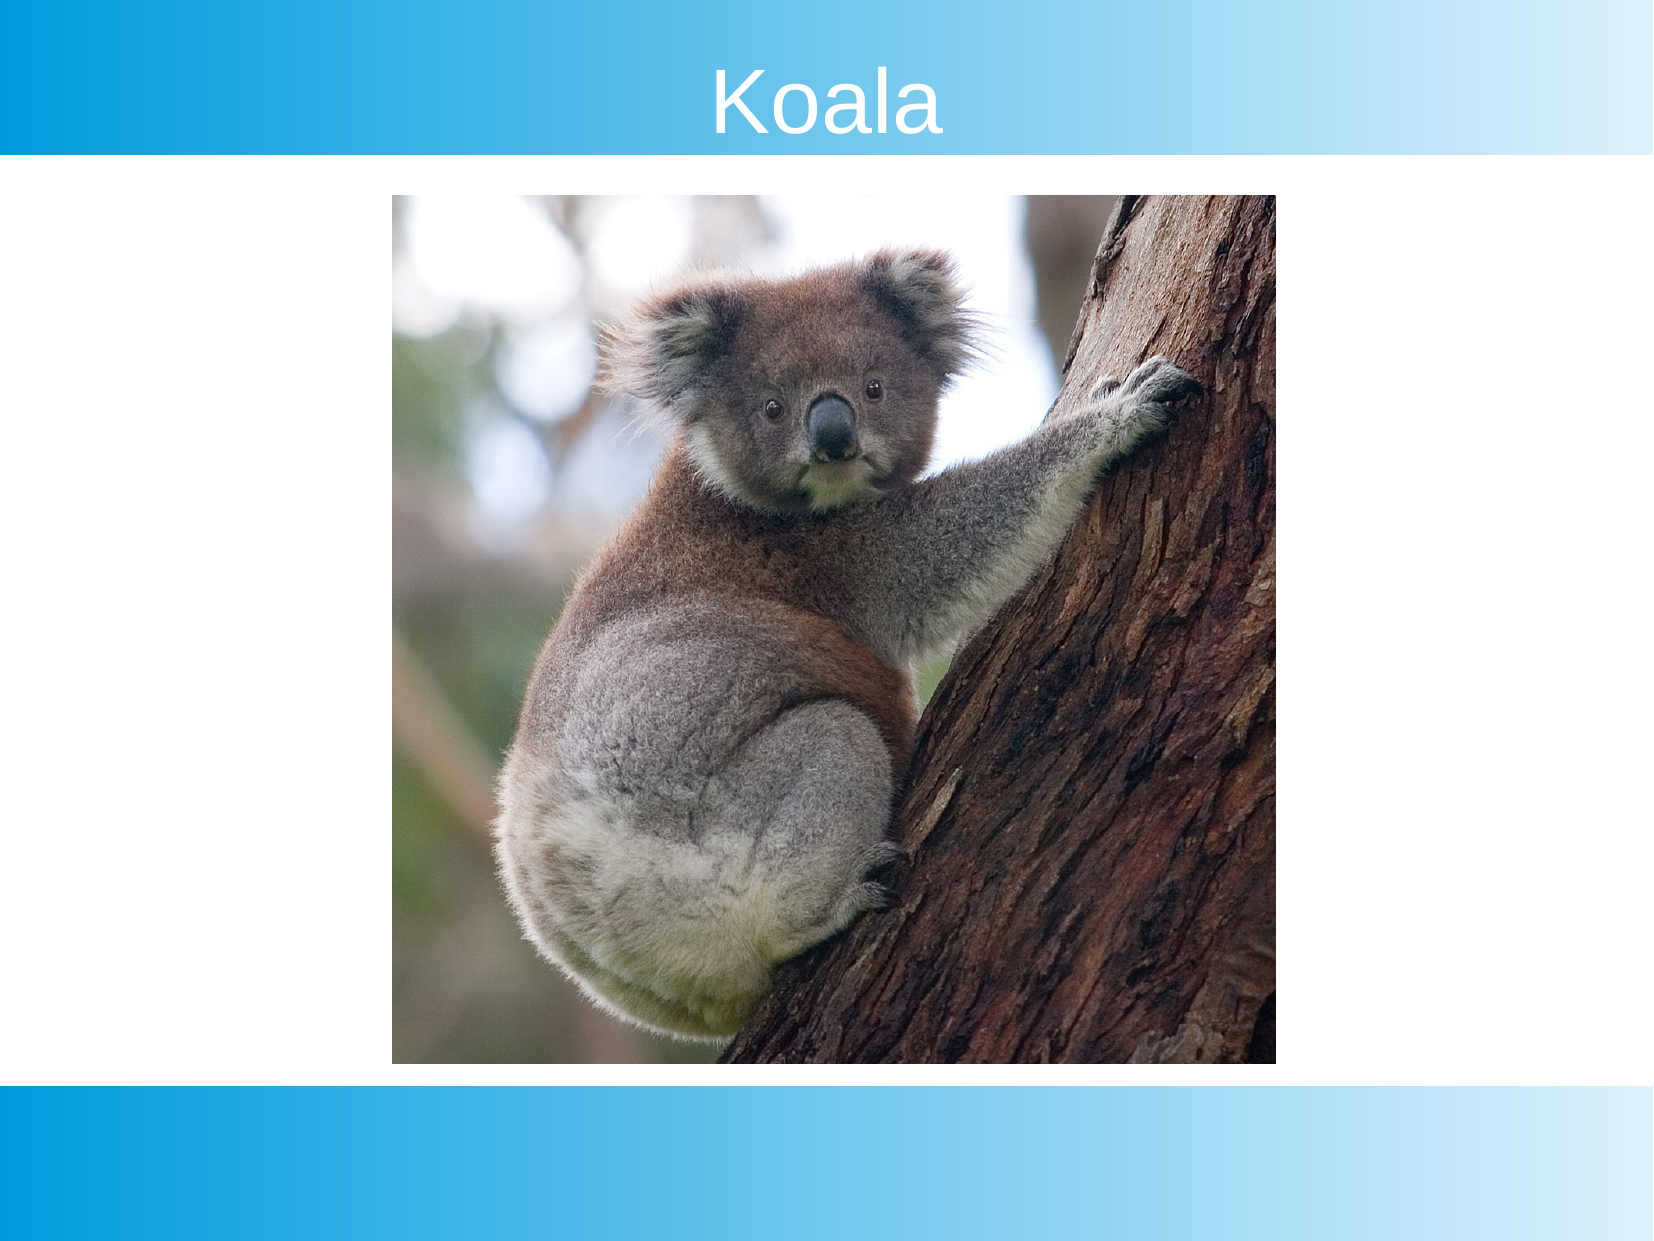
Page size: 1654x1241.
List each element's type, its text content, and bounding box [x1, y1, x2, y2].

title Koala [82, 49, 1571, 155]
picture [392, 195, 1276, 1064]
